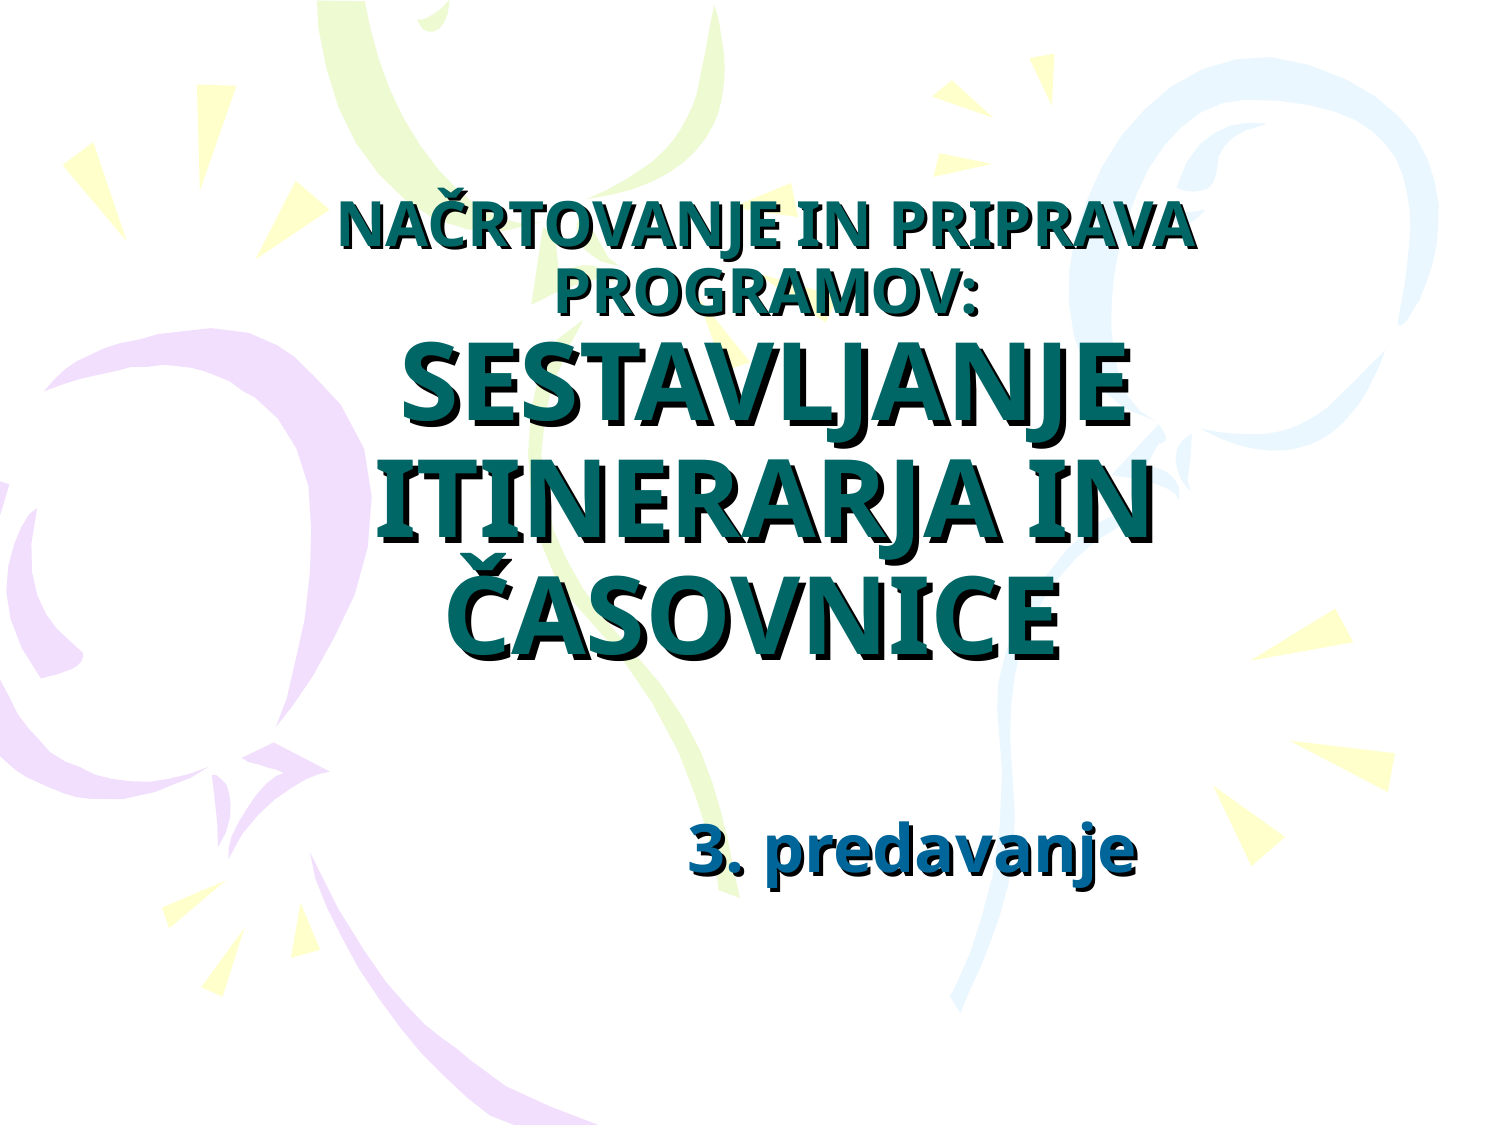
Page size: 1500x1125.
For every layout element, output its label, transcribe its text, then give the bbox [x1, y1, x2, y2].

title NAČRTOVANJE IN PRIPRAVA PROGRAMOV: SESTAVLJANJE ITINERARJA IN ČASOVNICE [112, 97, 1419, 686]
subtitle 3. predavanje [408, 702, 1417, 946]
